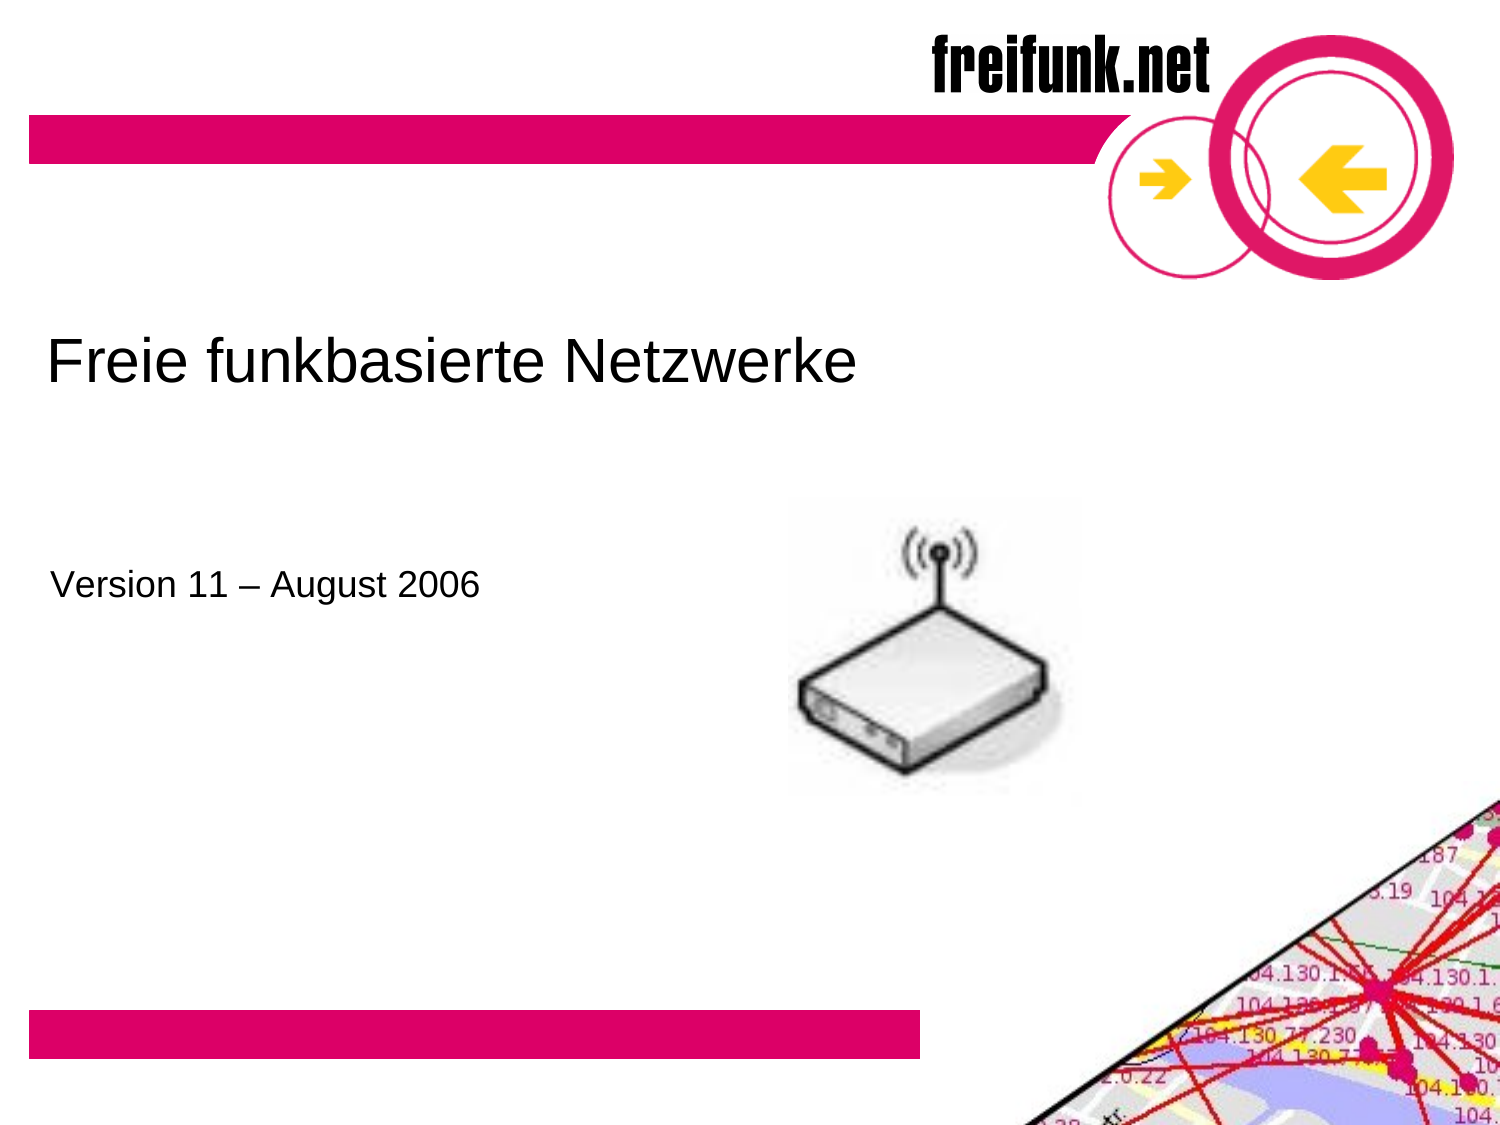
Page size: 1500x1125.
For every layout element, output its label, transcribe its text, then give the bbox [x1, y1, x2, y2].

text_box Version 11 – August 2006 [50, 560, 788, 773]
text_box Freie funkbasierte Netzwerke [46, 321, 1051, 539]
picture [932, 34, 1454, 280]
picture [788, 497, 1500, 1125]
